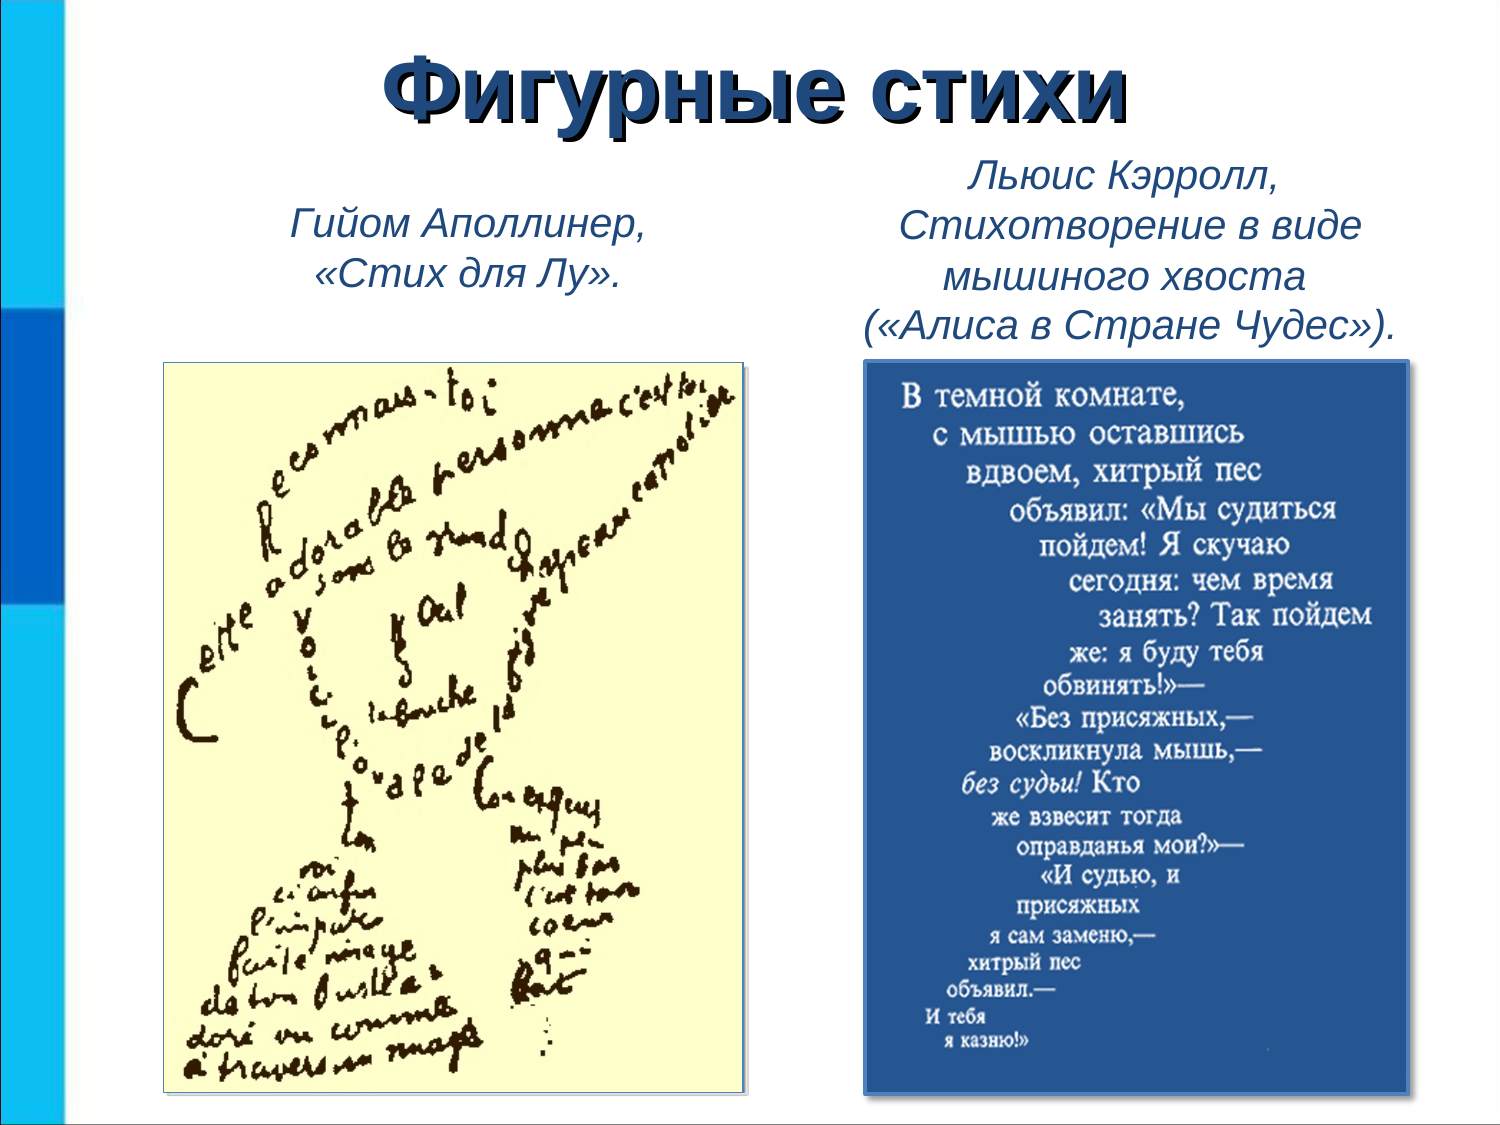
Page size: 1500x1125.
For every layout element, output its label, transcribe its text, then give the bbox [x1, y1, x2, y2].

title Фигурные стихи [128, 30, 1383, 135]
text_box Гийом Аполлинер, «Стих для Лу». [187, 188, 751, 305]
text_box Льюис Кэрролл, Стихотворение в виде мышиного хвоста («Алиса в Стране Чудес»). [843, 140, 1418, 357]
picture [0, 0, 1500, 1125]
